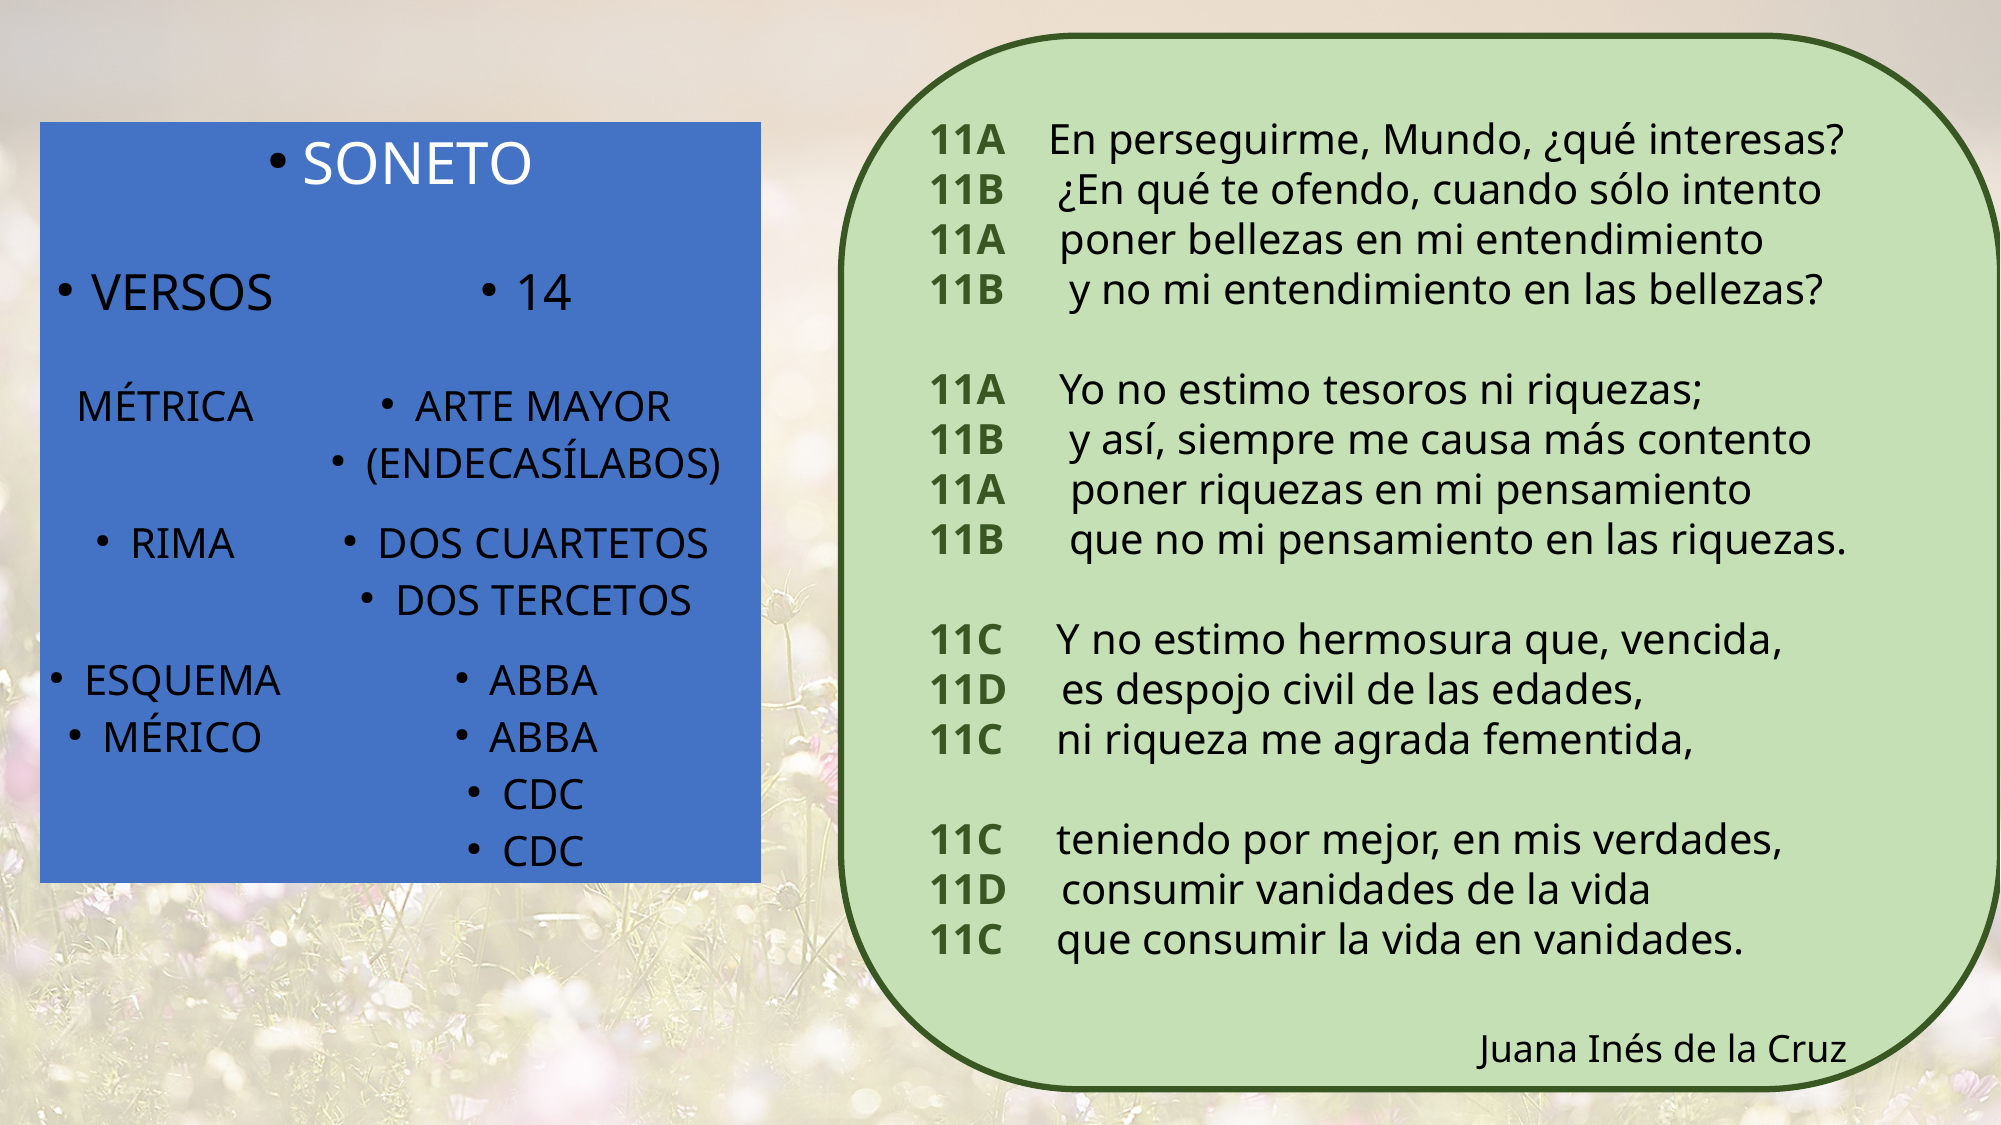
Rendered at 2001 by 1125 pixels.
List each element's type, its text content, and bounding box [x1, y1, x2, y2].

table_cell ESQUEMA MÉRICO [40, 651, 291, 883]
table_cell ABBA ABBA CDC CDC [291, 651, 761, 883]
table_cell 14 [291, 257, 761, 376]
text_box 11A En perseguirme, Mundo, ¿qué interesas? 11B ¿En qué te ofendo, cuando sólo intento 11A poner bellezas en mi entendimiento 11B y no mi entendimiento en las bellezas? 11A Yo no estimo tesoros ni riquezas; 11B y así, siempre me causa más contento 11A poner riquezas en mi pensamiento 11B que no mi pensamiento en las riquezas. 11C Y no estimo hermosura que, vencida, 11D es despojo civil de las edades, 11C ni riqueza me agrada fementida, 11C teniendo por mejor, en mis verdades, 11D consumir vanidades de la vida 11C que consumir la vida en vanidades. Juana Inés de la Cruz [841, 35, 2000, 1090]
table_header SONETO [40, 122, 761, 257]
table_cell DOS CUARTETOS DOS TERCETOS [291, 514, 761, 651]
table_cell ARTE MAYOR (ENDECASÍLABOS) [291, 376, 761, 514]
picture [0, 0, 2000, 1125]
table_cell VERSOS [40, 257, 291, 376]
table_cell MÉTRICA [40, 376, 291, 514]
table_cell RIMA [40, 514, 291, 651]
